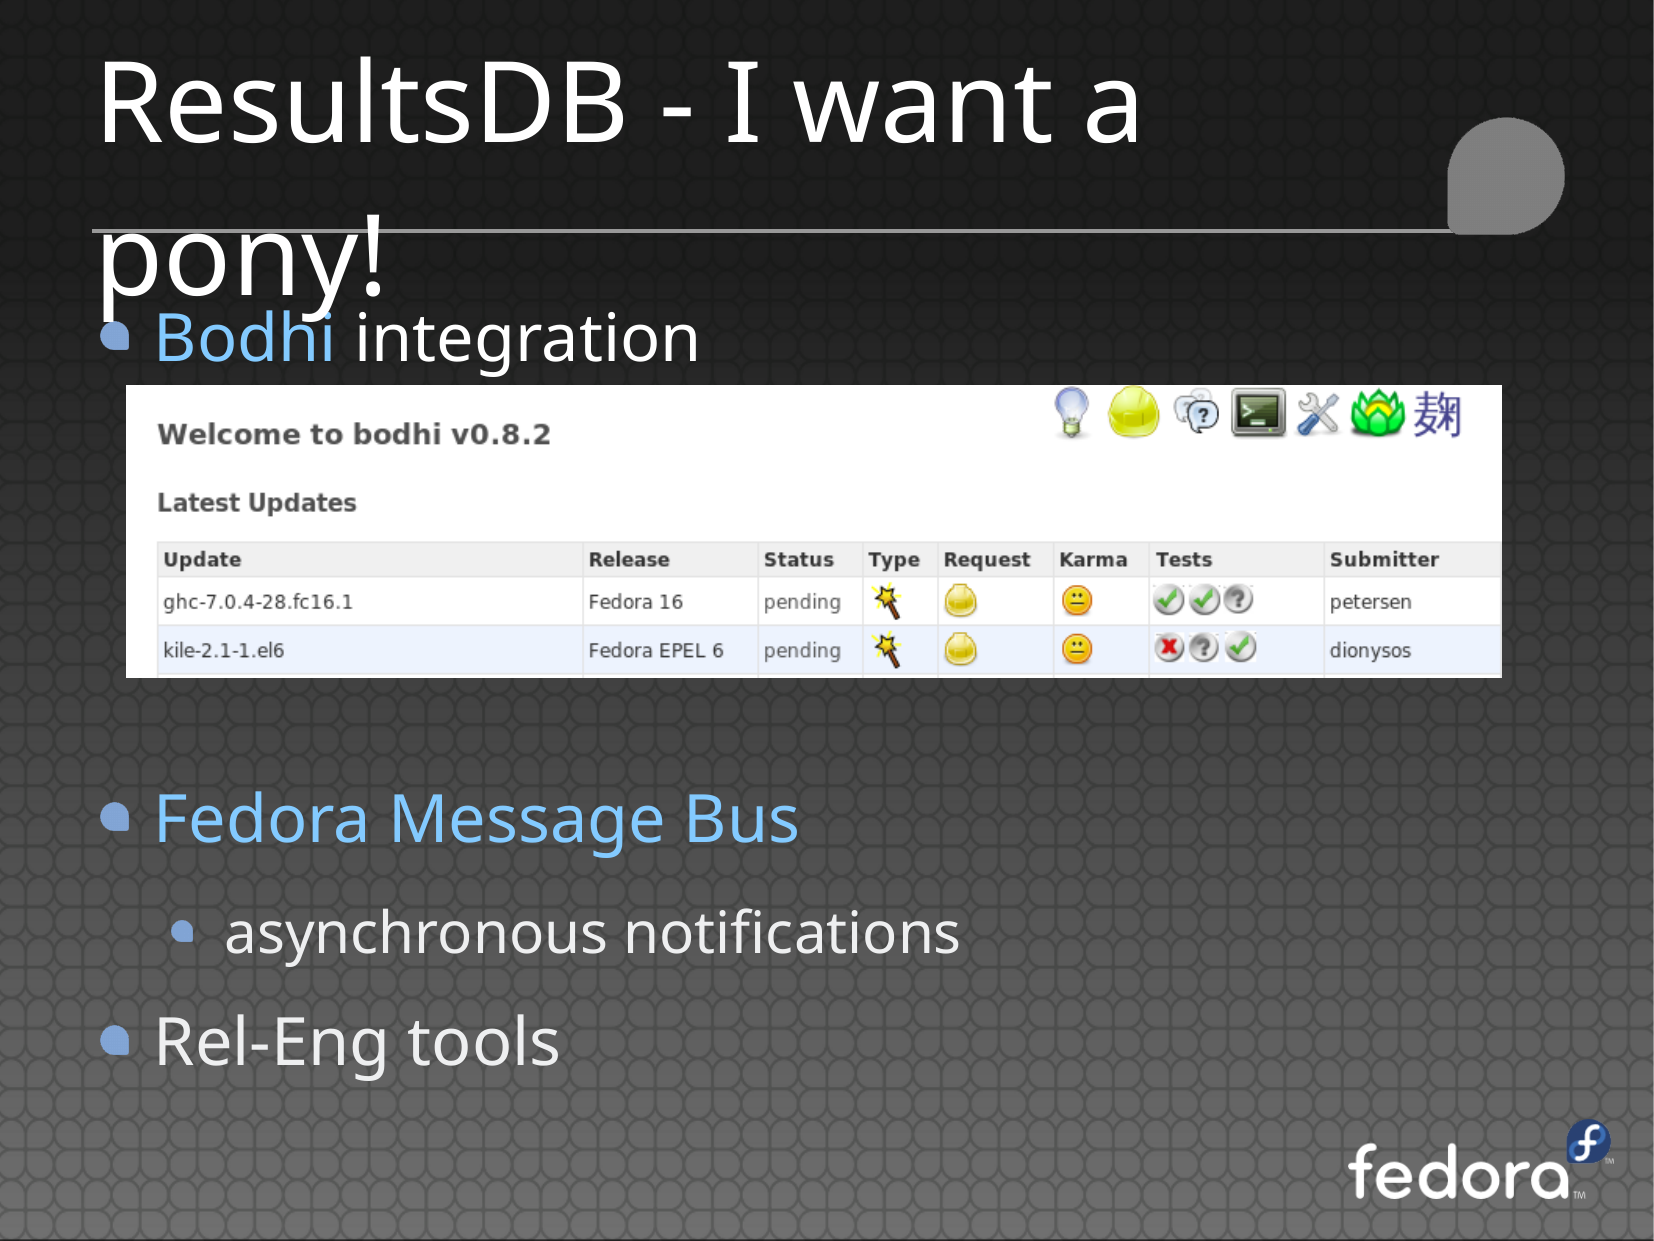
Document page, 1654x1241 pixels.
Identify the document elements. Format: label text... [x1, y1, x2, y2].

list Bodhi integration Fedora Message Bus asynchronous notifications Rel-Eng tools [82, 290, 1571, 1094]
picture [0, 0, 1654, 1241]
title ResultsDB - I want a pony! [94, 100, 1426, 251]
